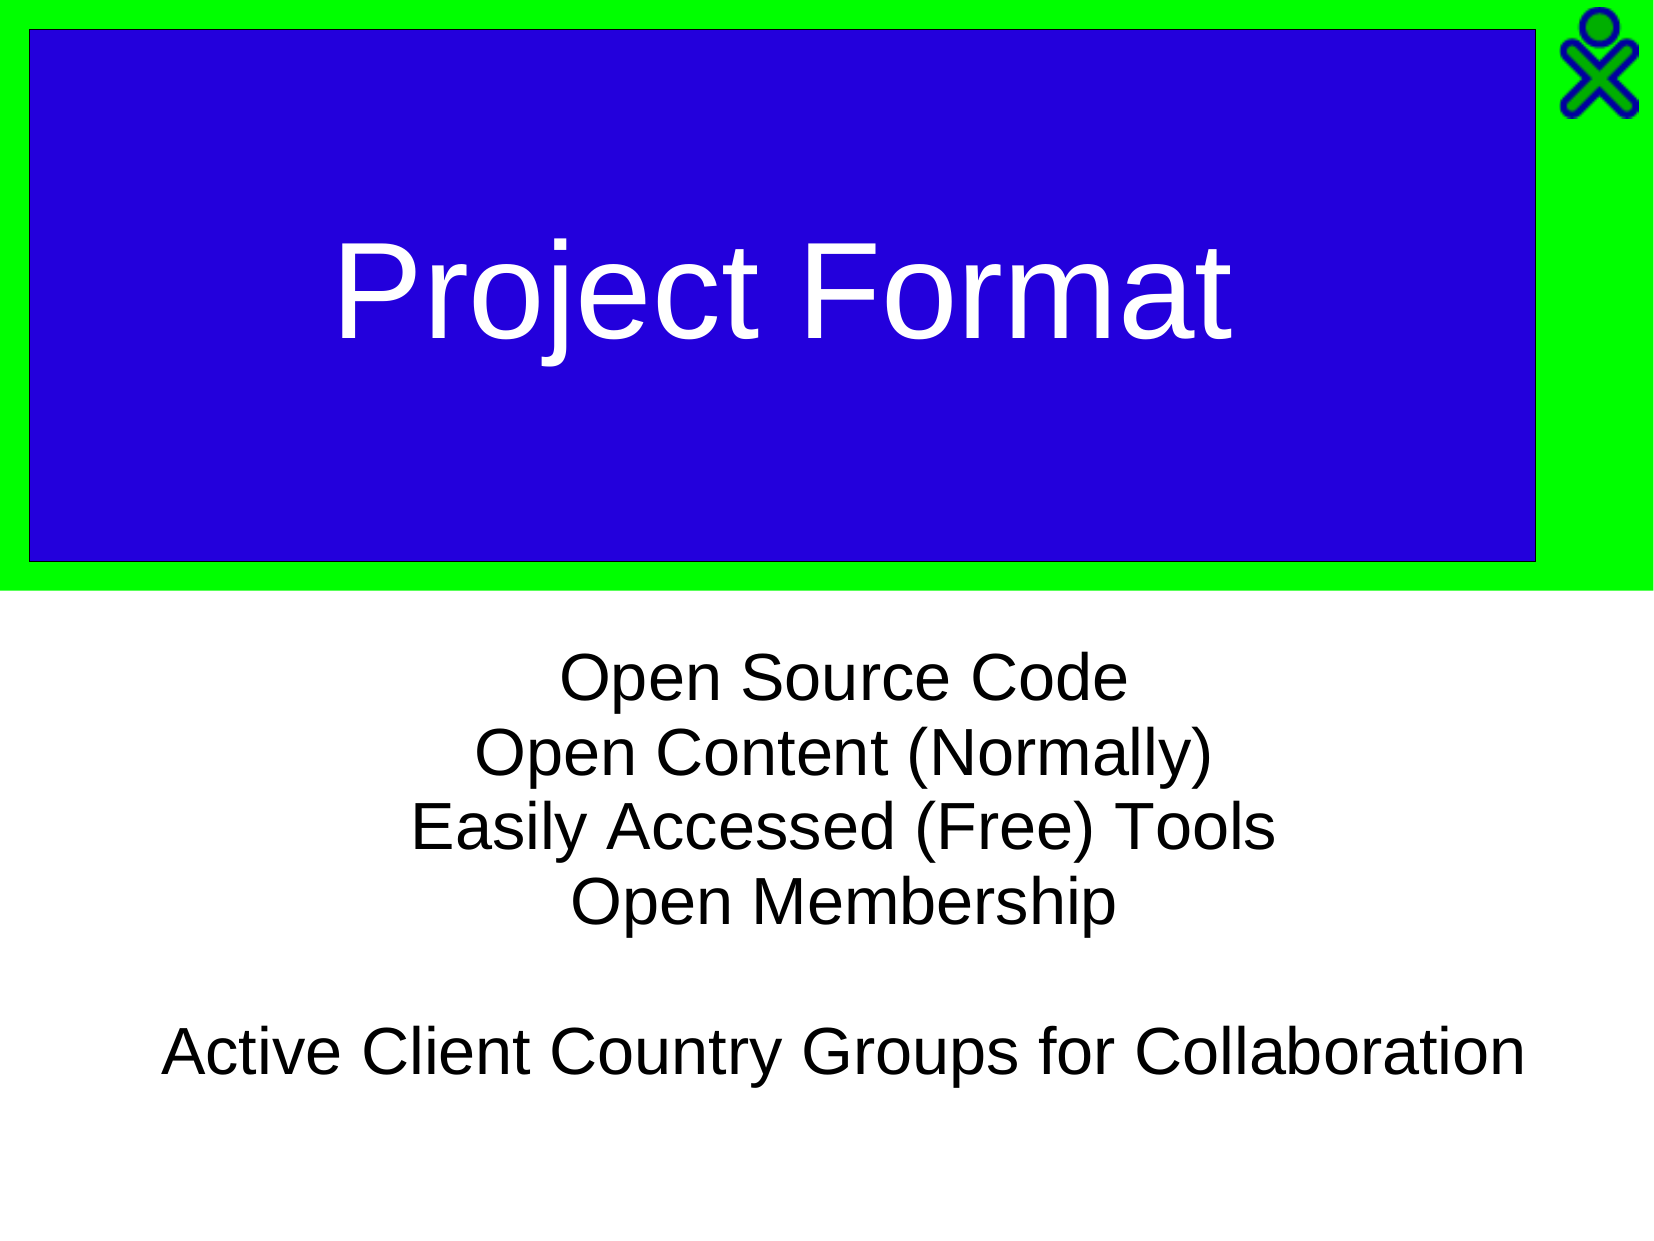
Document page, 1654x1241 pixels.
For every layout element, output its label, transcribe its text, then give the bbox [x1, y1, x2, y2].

title Project Format [59, 56, 1506, 525]
picture [1559, 7, 1639, 119]
subtitle Open Source Code Open Content (Normally) Easily Accessed (Free) Tools Open Membership Active Client Country Groups for Collaboration [82, 627, 1571, 1102]
